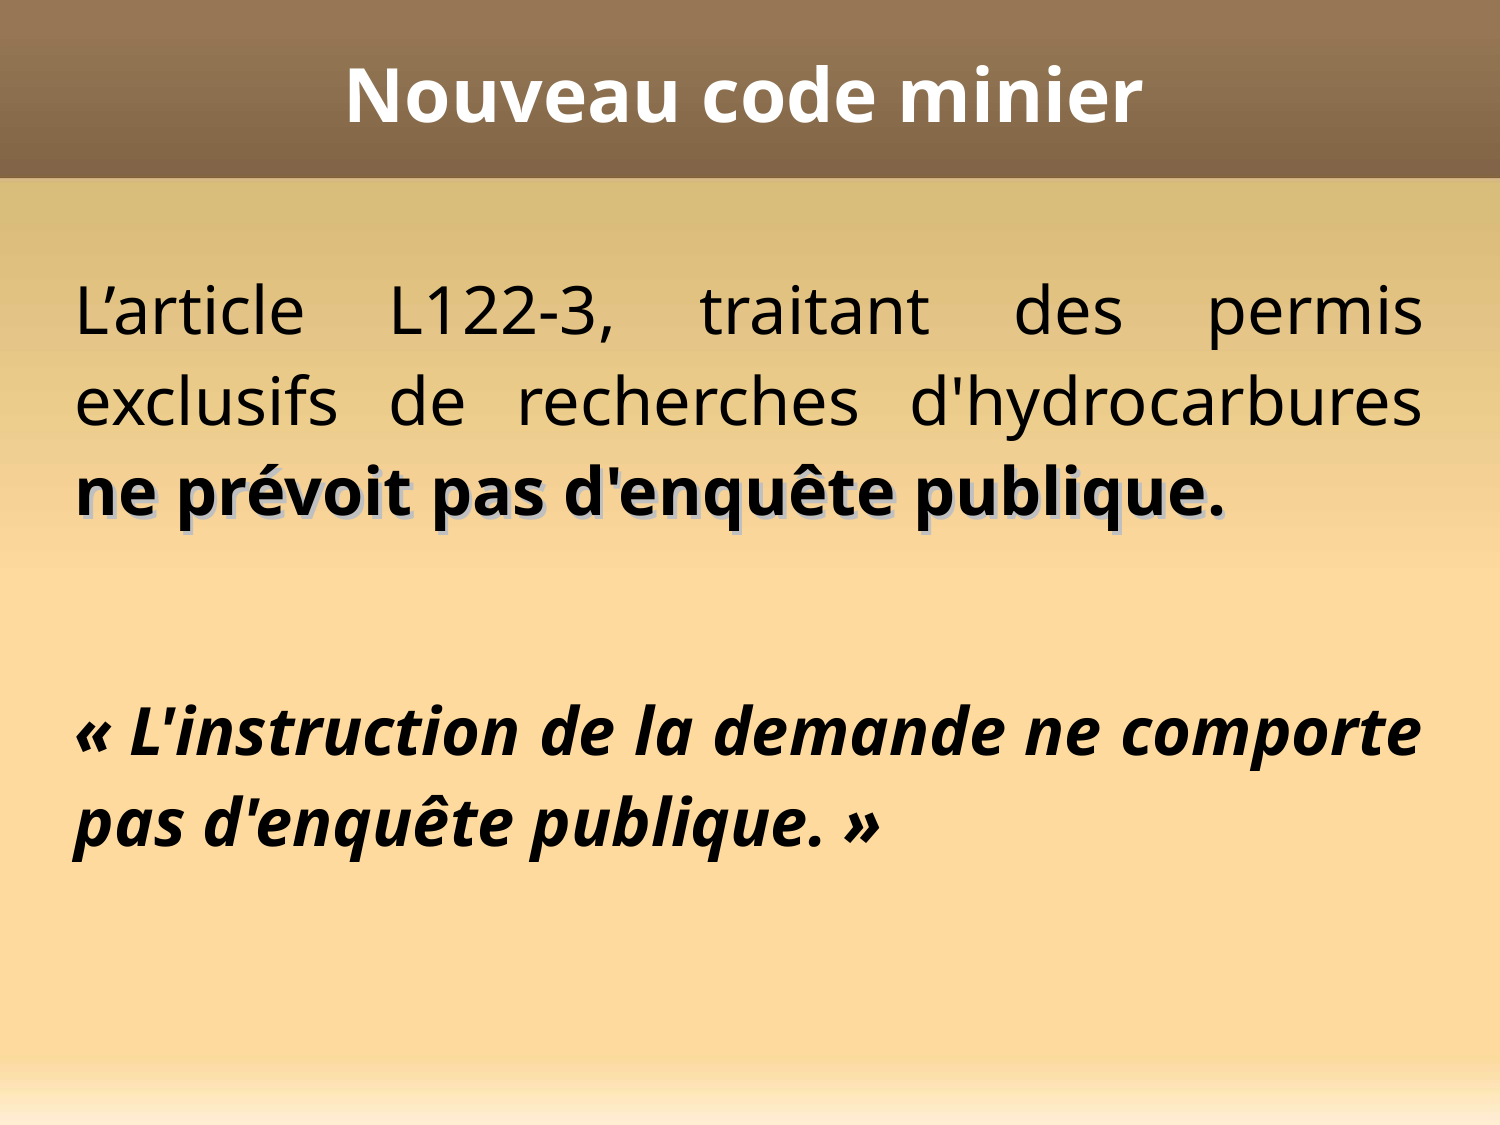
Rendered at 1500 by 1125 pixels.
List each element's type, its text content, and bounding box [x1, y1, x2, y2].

picture [0, 0, 1500, 1125]
title Nouveau code minier [69, 36, 1420, 152]
list L’article L122-3, traitant des permis exclusifs de recherches d'hydrocarbures ne prévoit pas d'enquête publique. « L'instruction de la demande ne comporte pas d'enquête publique. » [74, 263, 1425, 1006]
